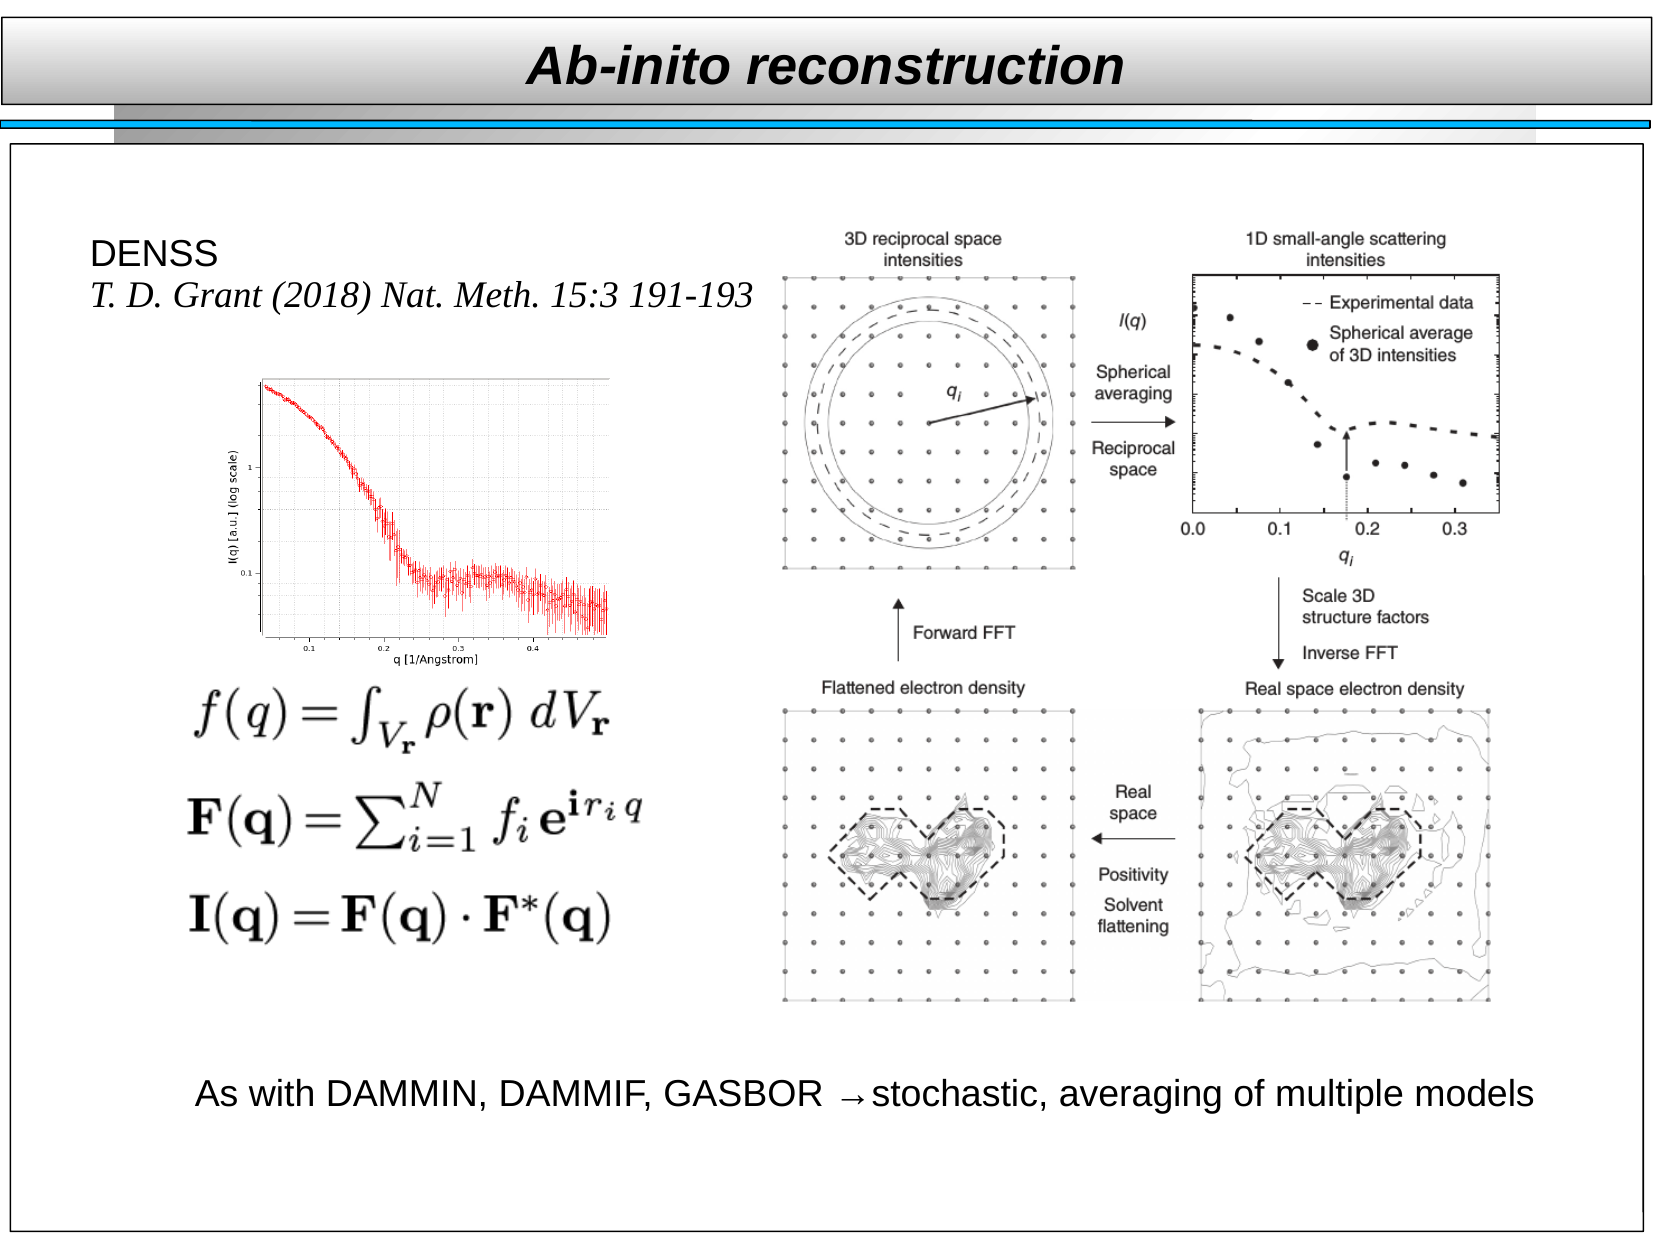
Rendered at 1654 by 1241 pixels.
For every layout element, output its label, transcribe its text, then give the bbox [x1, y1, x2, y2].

text_box As with DAMMIN, DAMMIF, GASBOR →stochastic, averaging of multiple models [180, 1065, 1562, 1122]
picture [165, 374, 636, 766]
text_box DENSS T. D. Grant (2018) Nat. Meth. 15:3 191-193 [75, 225, 1561, 1126]
text_box [0, 120, 1651, 129]
text_box Ab-inito reconstruction [1, 17, 1652, 105]
picture [150, 209, 1520, 1023]
